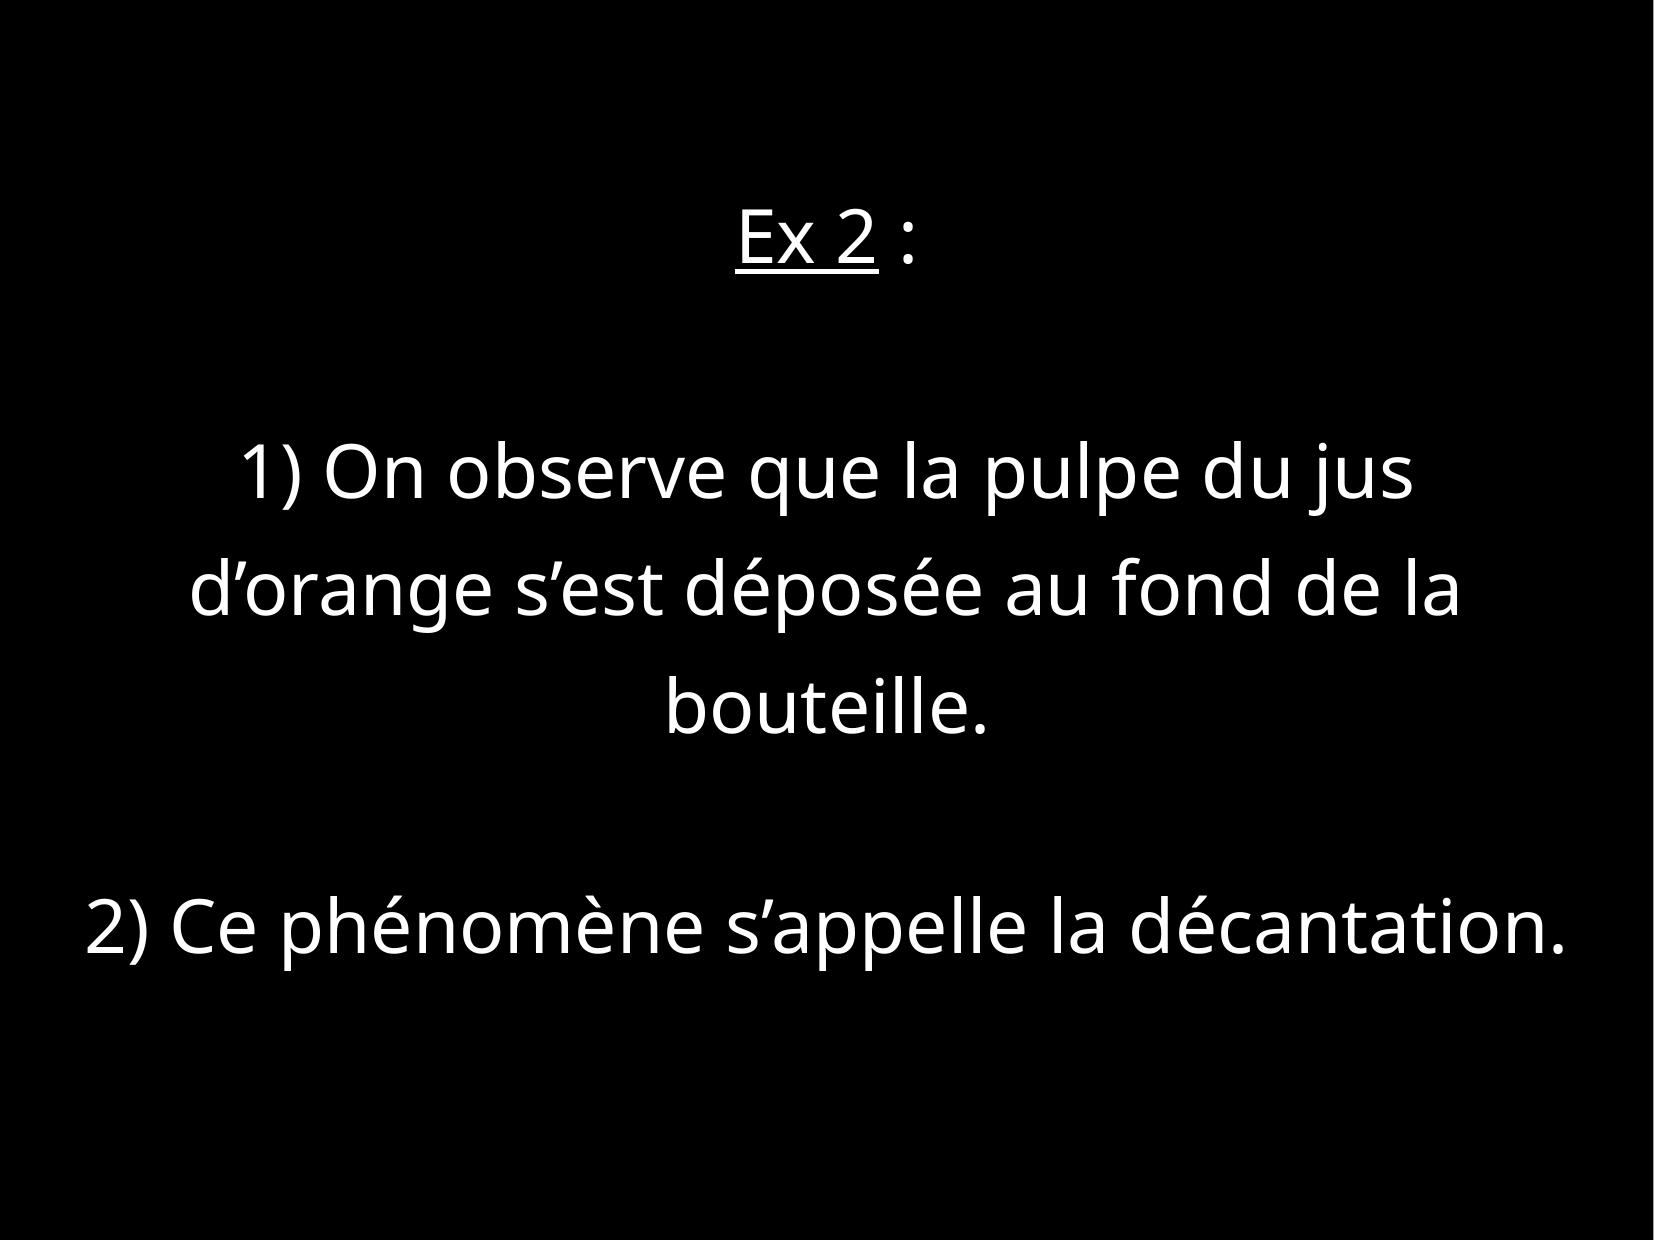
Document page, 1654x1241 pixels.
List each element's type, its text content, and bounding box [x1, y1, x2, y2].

subtitle Ex 2 : 1) On observe que la pulpe du jus d’orange s’est déposée au fond de la bouteille. 2) Ce phénomène s’appelle la décantation. [82, 49, 1571, 1109]
